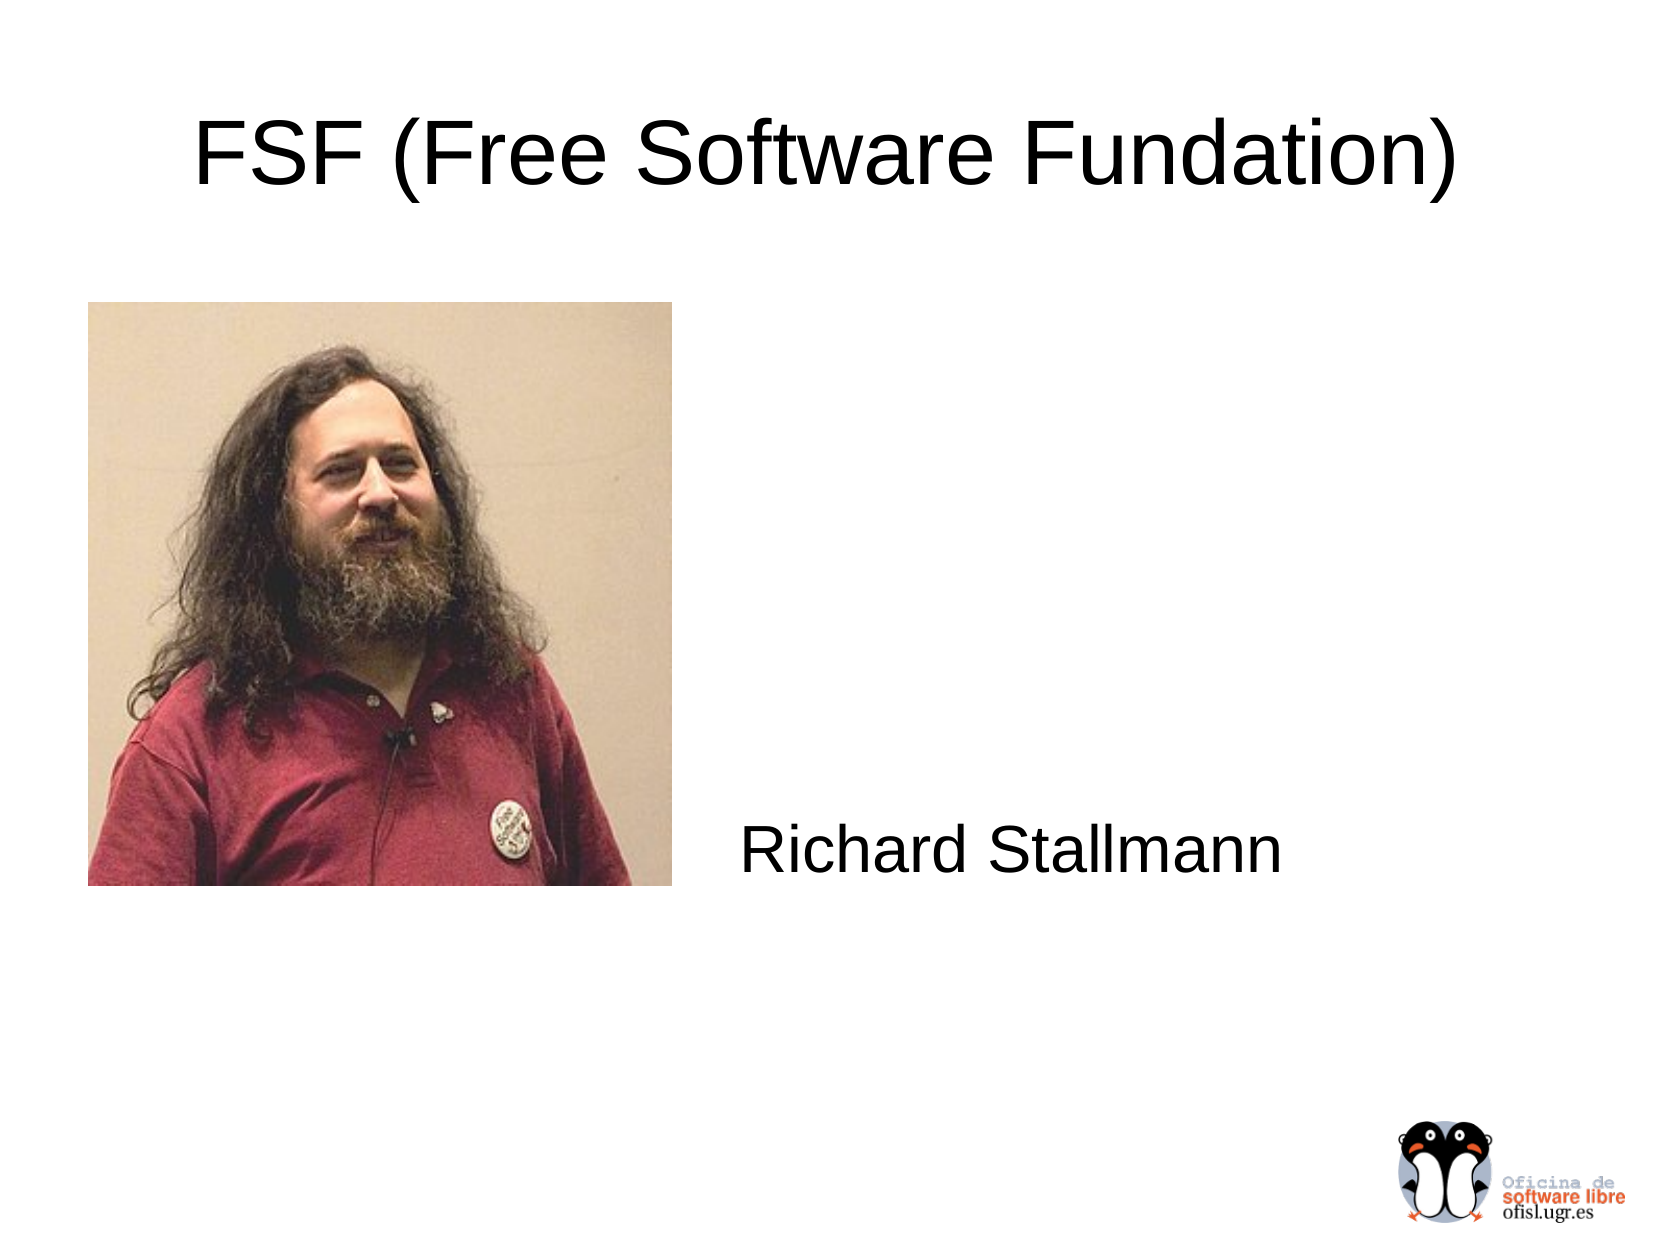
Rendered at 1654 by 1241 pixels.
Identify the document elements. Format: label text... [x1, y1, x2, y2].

picture [88, 302, 672, 886]
subtitle Richard Stallmann [82, 297, 1571, 1102]
picture [1398, 1121, 1625, 1223]
title FSF (Free Software Fundation) [82, 56, 1571, 250]
